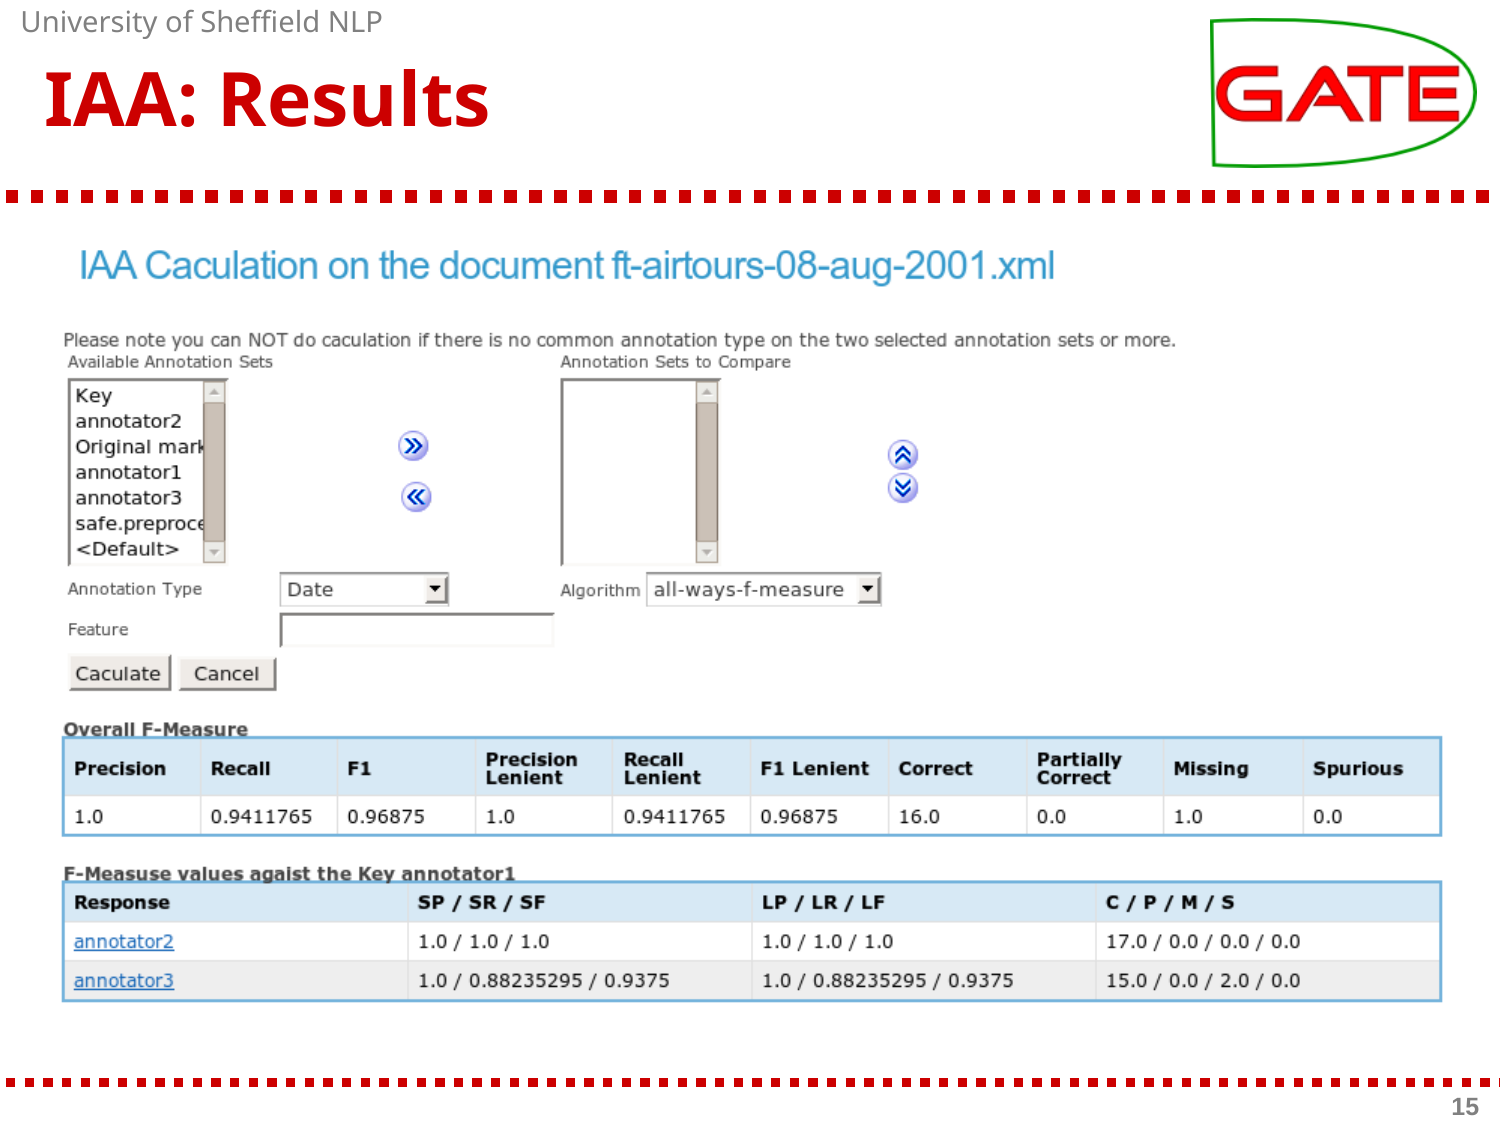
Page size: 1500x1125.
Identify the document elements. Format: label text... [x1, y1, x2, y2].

picture [23, 234, 1465, 1025]
title IAA: Results [29, 42, 1188, 149]
text_box <number> [1144, 1082, 1495, 1125]
picture [1210, 18, 1477, 168]
